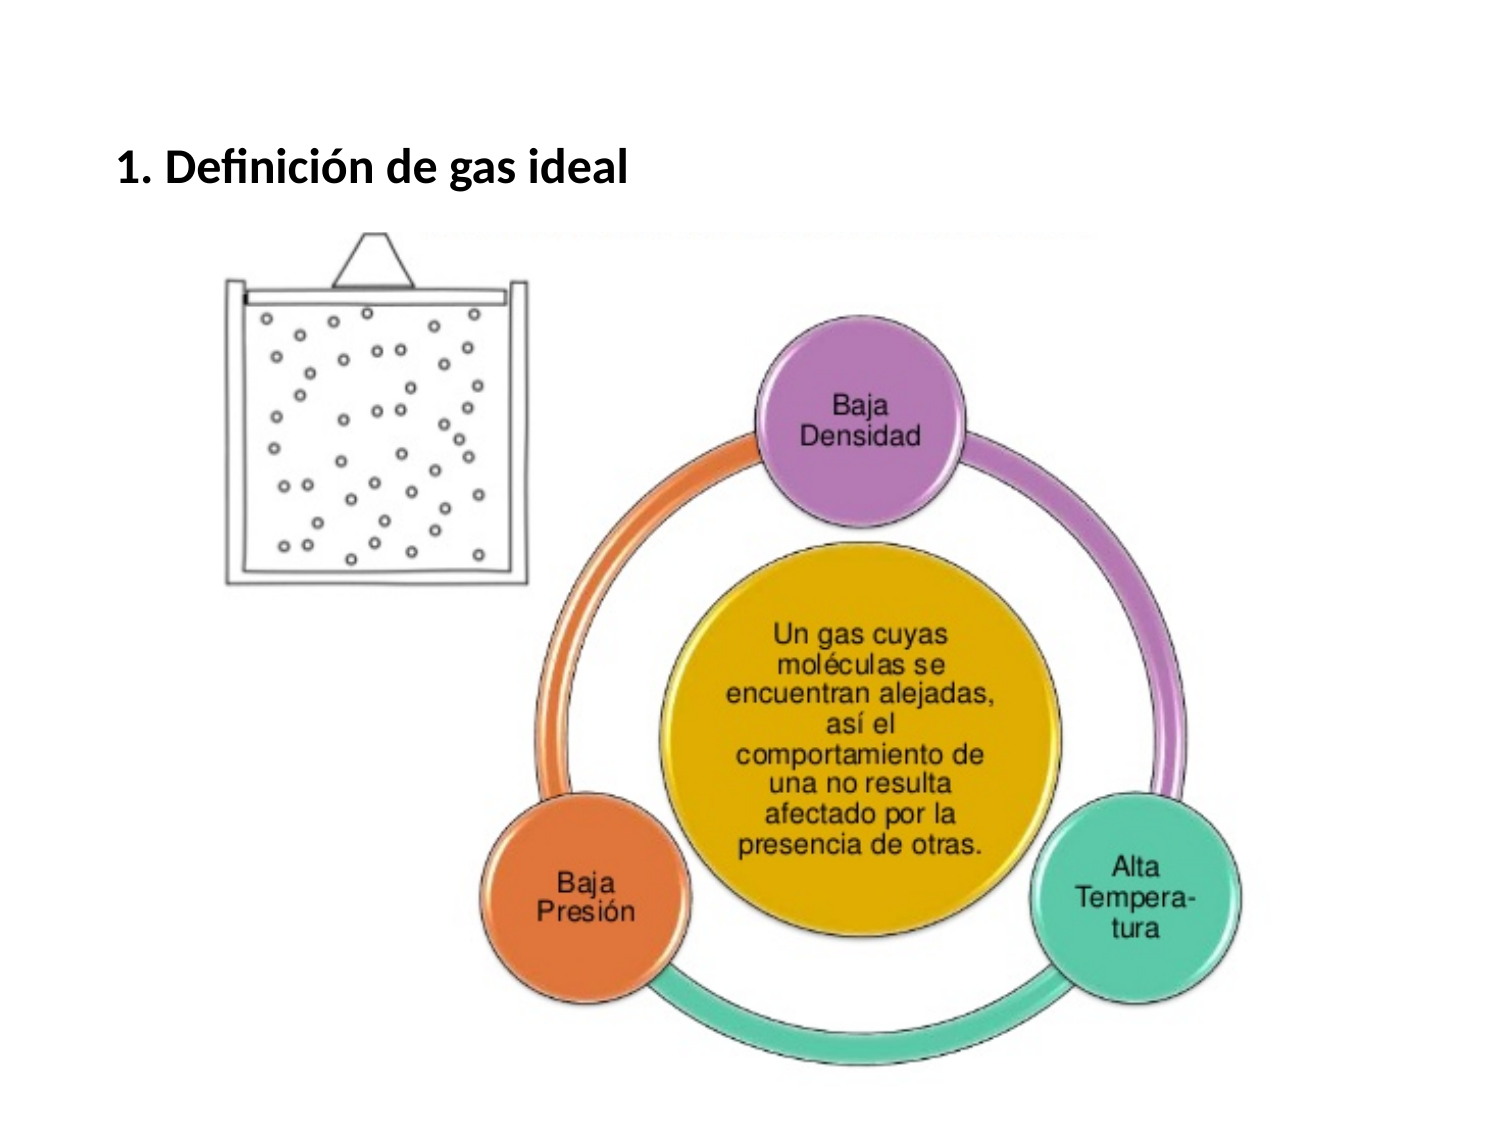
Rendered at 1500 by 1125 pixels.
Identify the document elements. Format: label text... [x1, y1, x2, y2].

text_box 1. Definición de gas ideal [99, 70, 1450, 258]
picture [205, 258, 1294, 1087]
